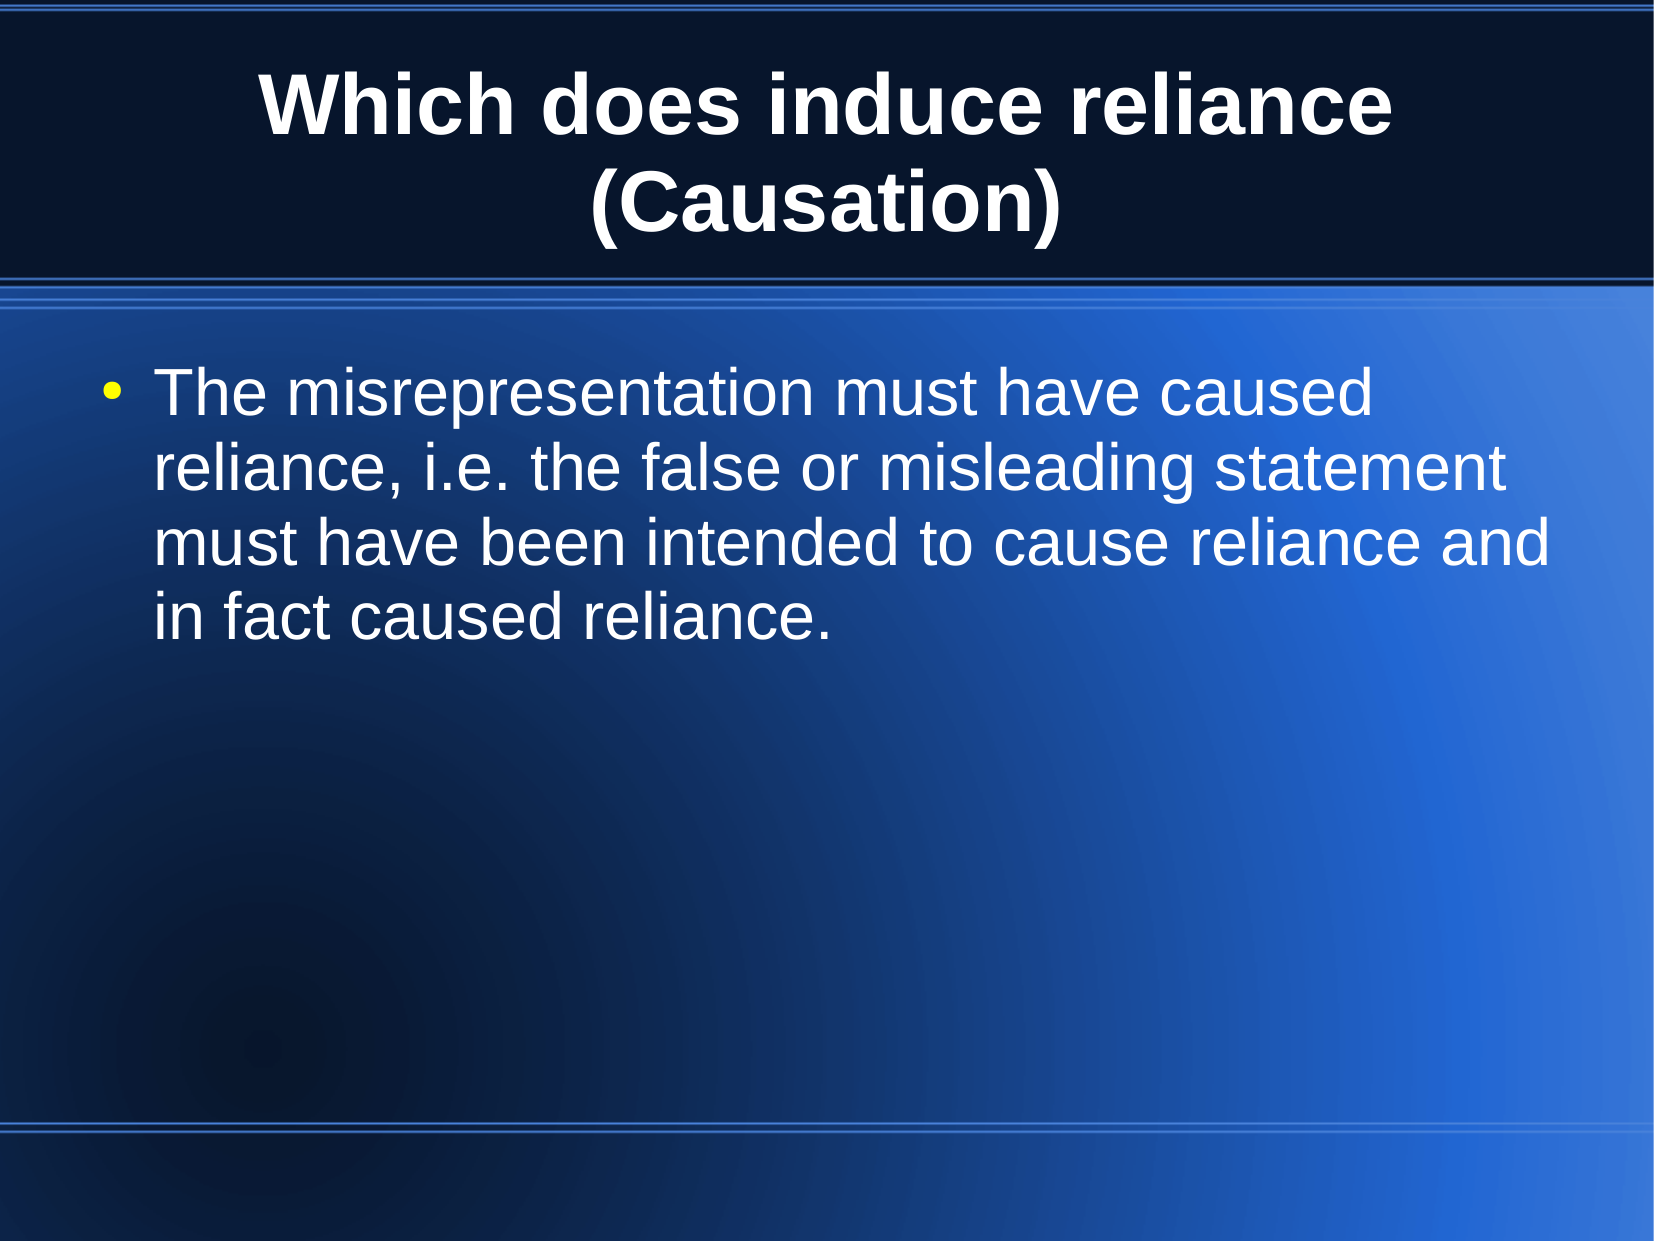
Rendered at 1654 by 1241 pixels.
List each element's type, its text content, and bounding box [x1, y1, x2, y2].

picture [0, 0, 1654, 1241]
list The misrepresentation must have caused reliance, i.e. the false or misleading statement must have been intended to cause reliance and in fact caused reliance. [82, 355, 1571, 1058]
title Which does induce reliance (Causation) [82, 49, 1571, 257]
